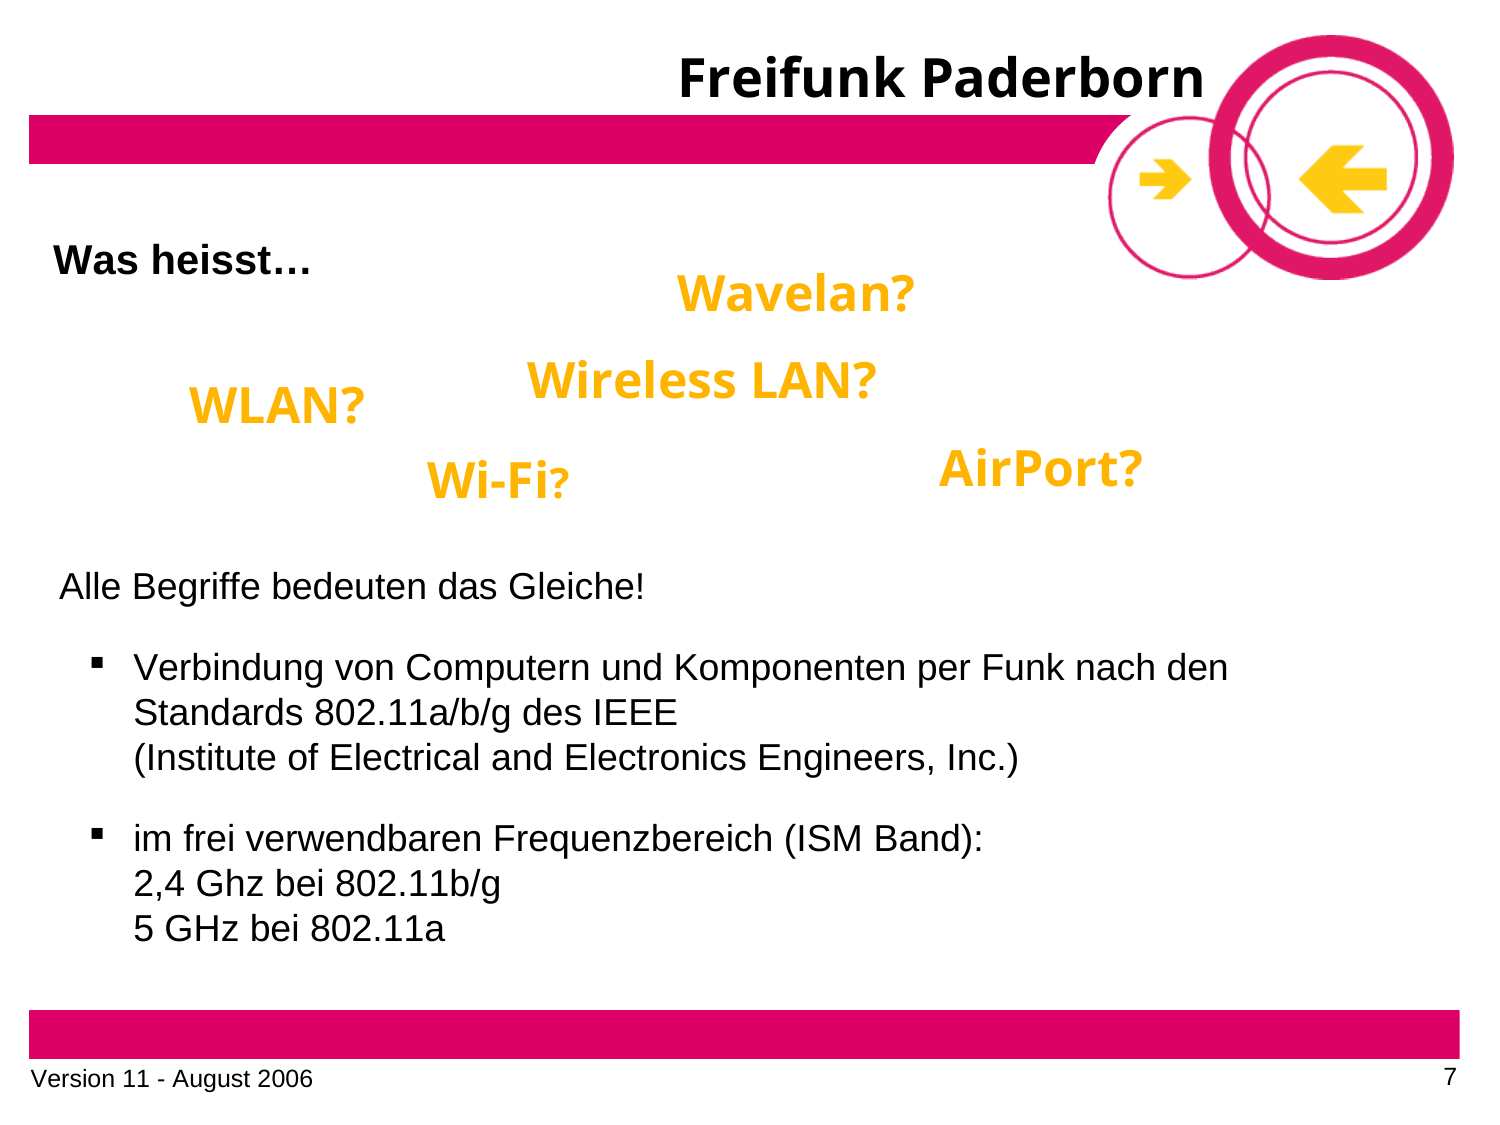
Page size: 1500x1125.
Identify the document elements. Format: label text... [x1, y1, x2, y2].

text_box WLAN? [174, 362, 423, 439]
picture [1107, 35, 1454, 280]
text_box AirPort? [924, 425, 1233, 502]
text_box Wi-Fi? [412, 437, 661, 514]
text_box Wireless LAN? [512, 337, 986, 414]
text_box Wavelan? [662, 249, 970, 327]
text_box Alle Begriffe bedeuten das Gleiche! Verbindung von Computern und Komponenten per Funk nach den Standards 802.11a/b/g des IEEE (Institute of Electrical and Electronics Engineers, Inc.) im frei verwendbaren Frequenzbereich (ISM Band): 2,4 Ghz bei 802.11b/g 5 GHz bei 802.11a [59, 562, 1288, 957]
text_box Was heisst… [53, 233, 1046, 313]
